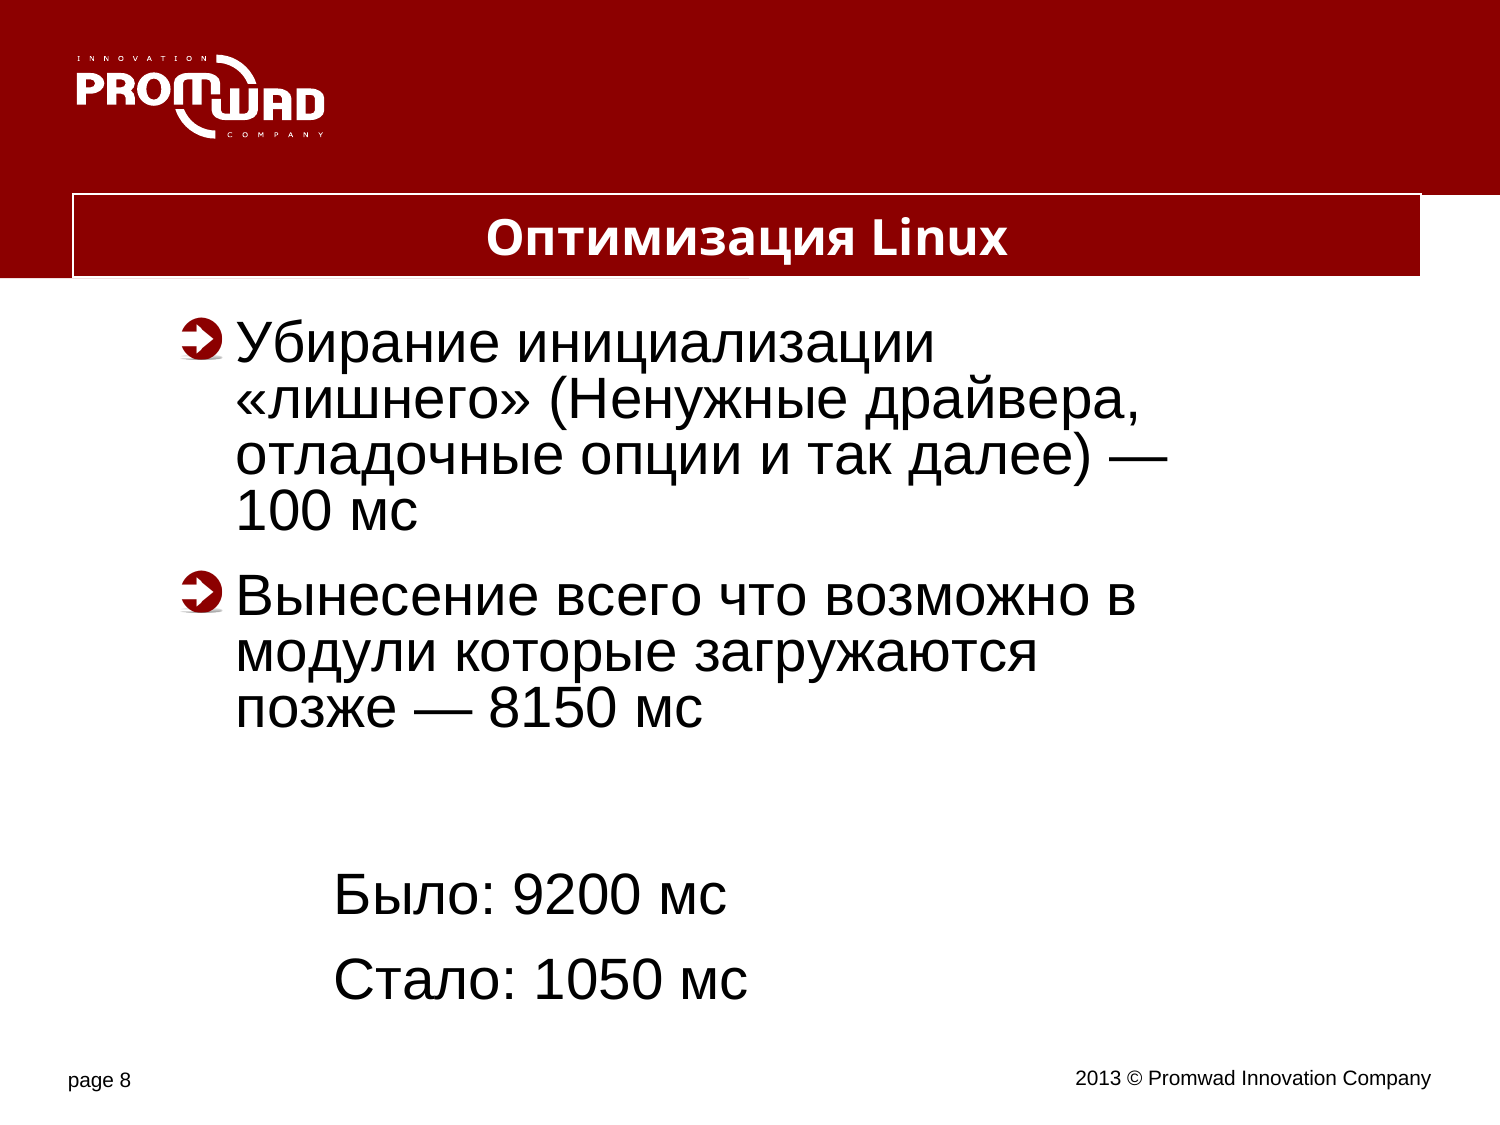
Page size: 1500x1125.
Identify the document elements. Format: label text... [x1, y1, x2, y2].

text_box Было: 9200 мс Стало: 1050 мс [319, 862, 1221, 1019]
picture [180, 317, 223, 360]
text_box 2013 © Promwad Innovation Company [499, 1056, 1447, 1101]
picture [180, 570, 223, 613]
text_box Оптимизация Linux [72, 194, 1422, 277]
text_box Убирание инициализации «лишнего» (Ненужные драйвера, отладочные опции и так далее) — 100 мс Вынесение всего что возможно в модули которые загружаются позже — 8150 мс [165, 310, 1193, 535]
